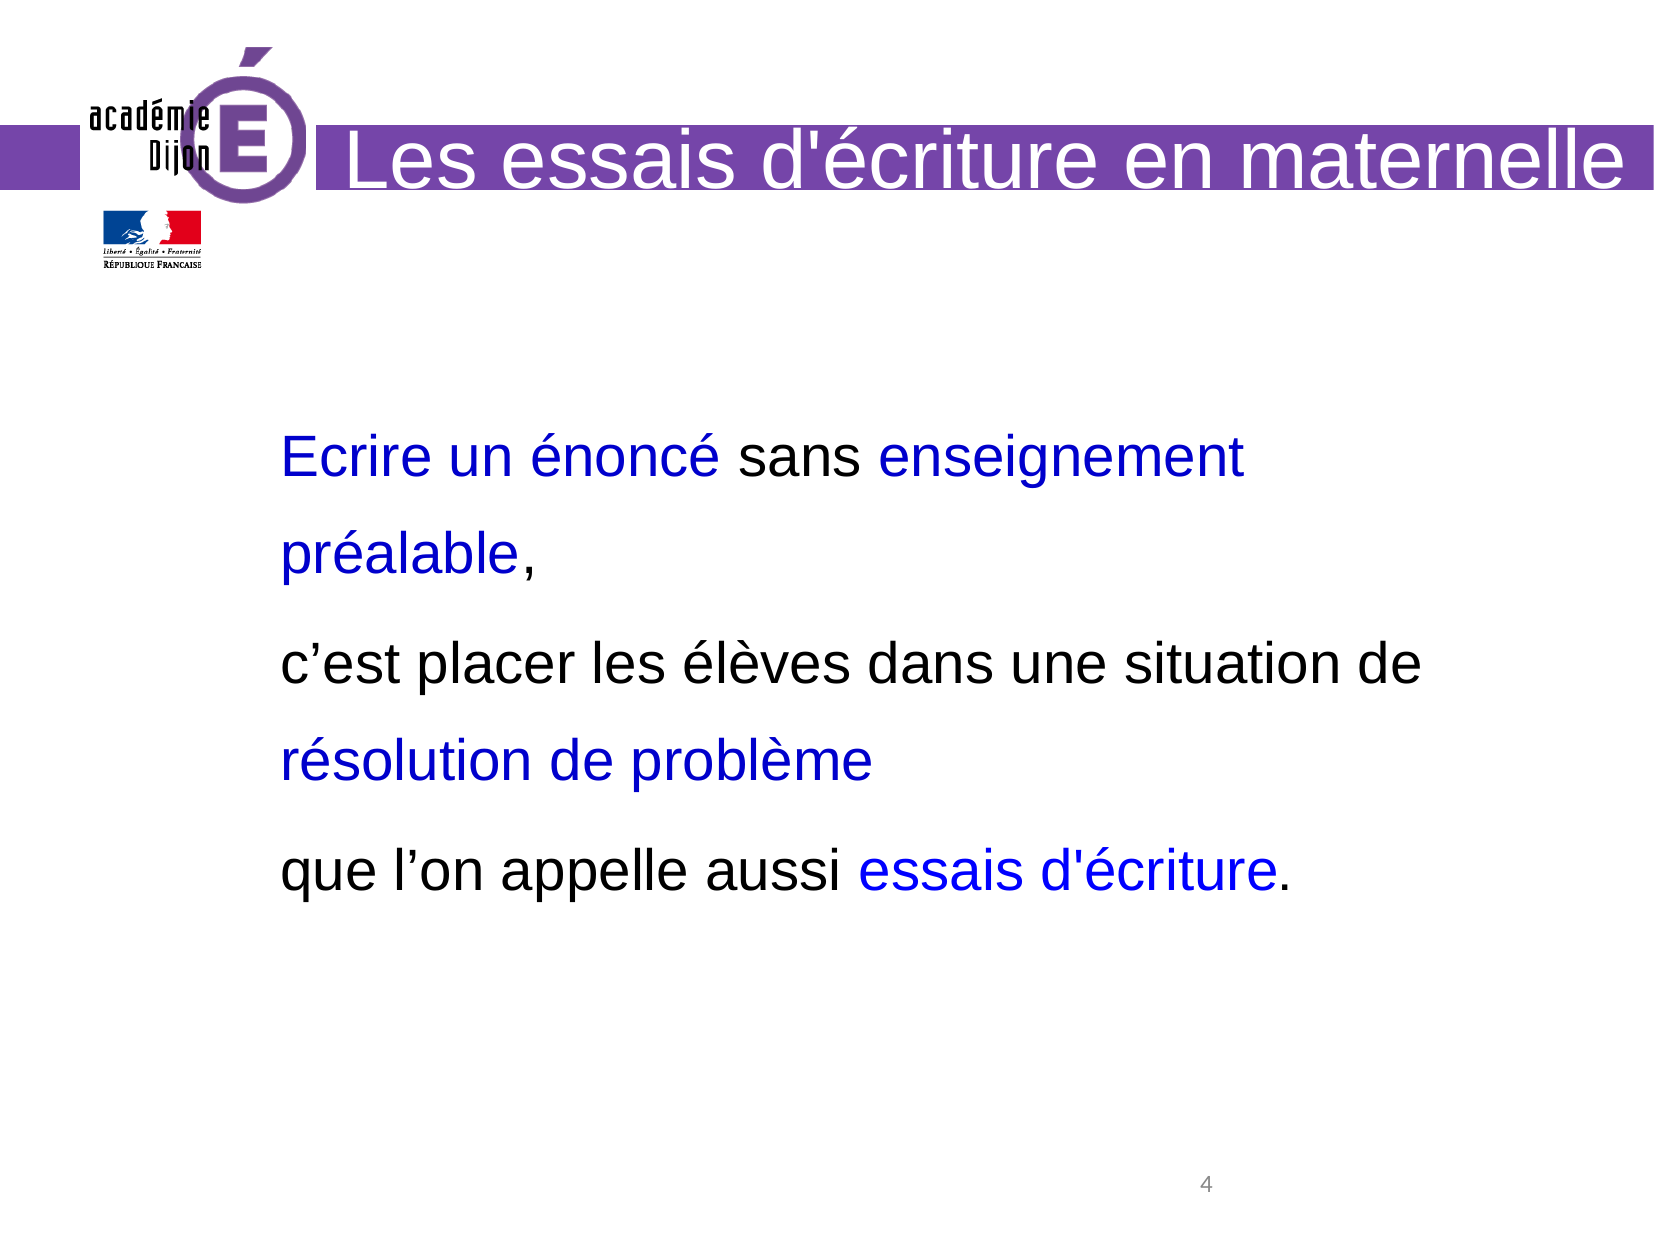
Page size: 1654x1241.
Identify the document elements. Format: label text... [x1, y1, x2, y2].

title Les essais d'écriture en maternelle [236, 100, 1654, 219]
picture [90, 47, 306, 268]
text_box Ecrire un énoncé sans enseignement préalable, c’est placer les élèves dans une situation de résolution de problème que l’on appelle aussi essais d'écriture. [265, 383, 1458, 1034]
